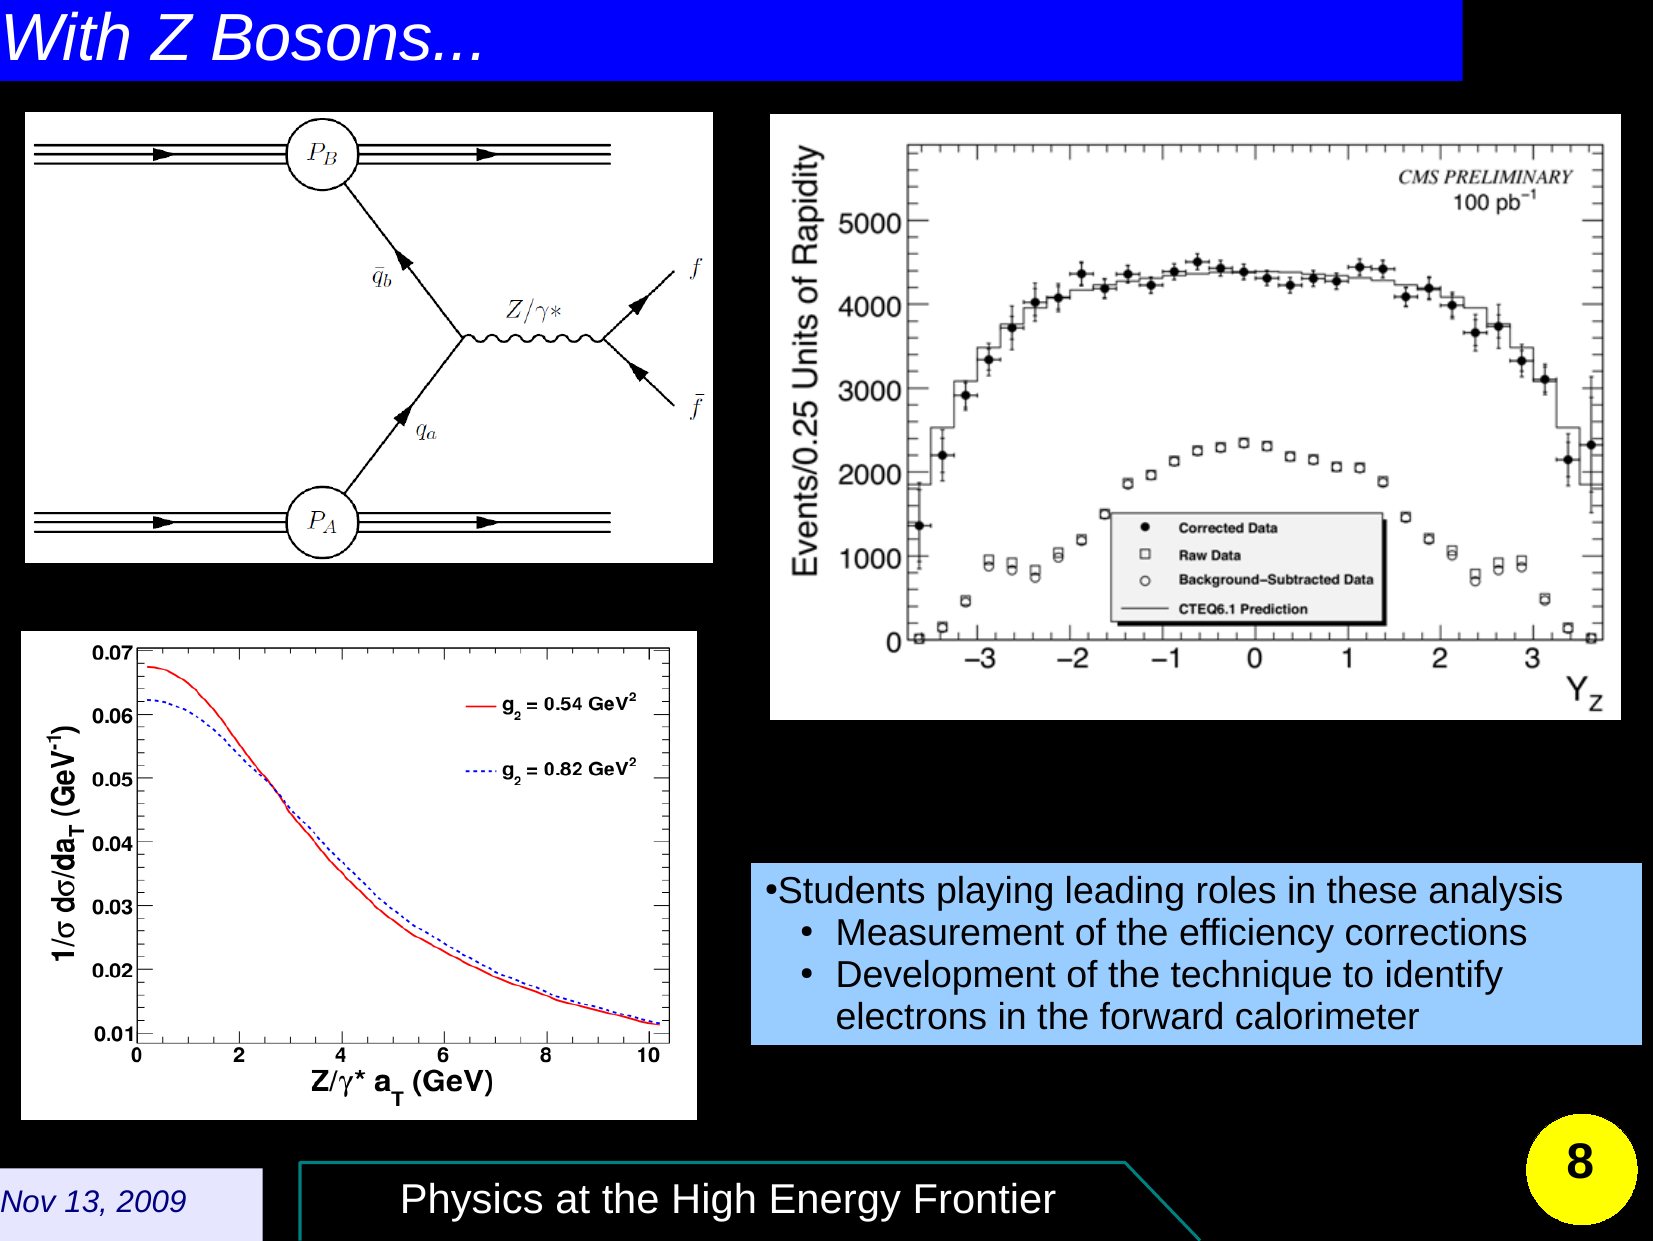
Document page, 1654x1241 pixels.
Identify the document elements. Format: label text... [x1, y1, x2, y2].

picture [21, 631, 697, 1120]
text_box Students playing leading roles in these analysis Measurement of the efficiency corrections Development of the technique to identify electrons in the forward calorimeter [750, 862, 1643, 1046]
title With Z Bosons... [0, 0, 1463, 75]
picture [770, 114, 1621, 721]
picture [25, 112, 713, 563]
